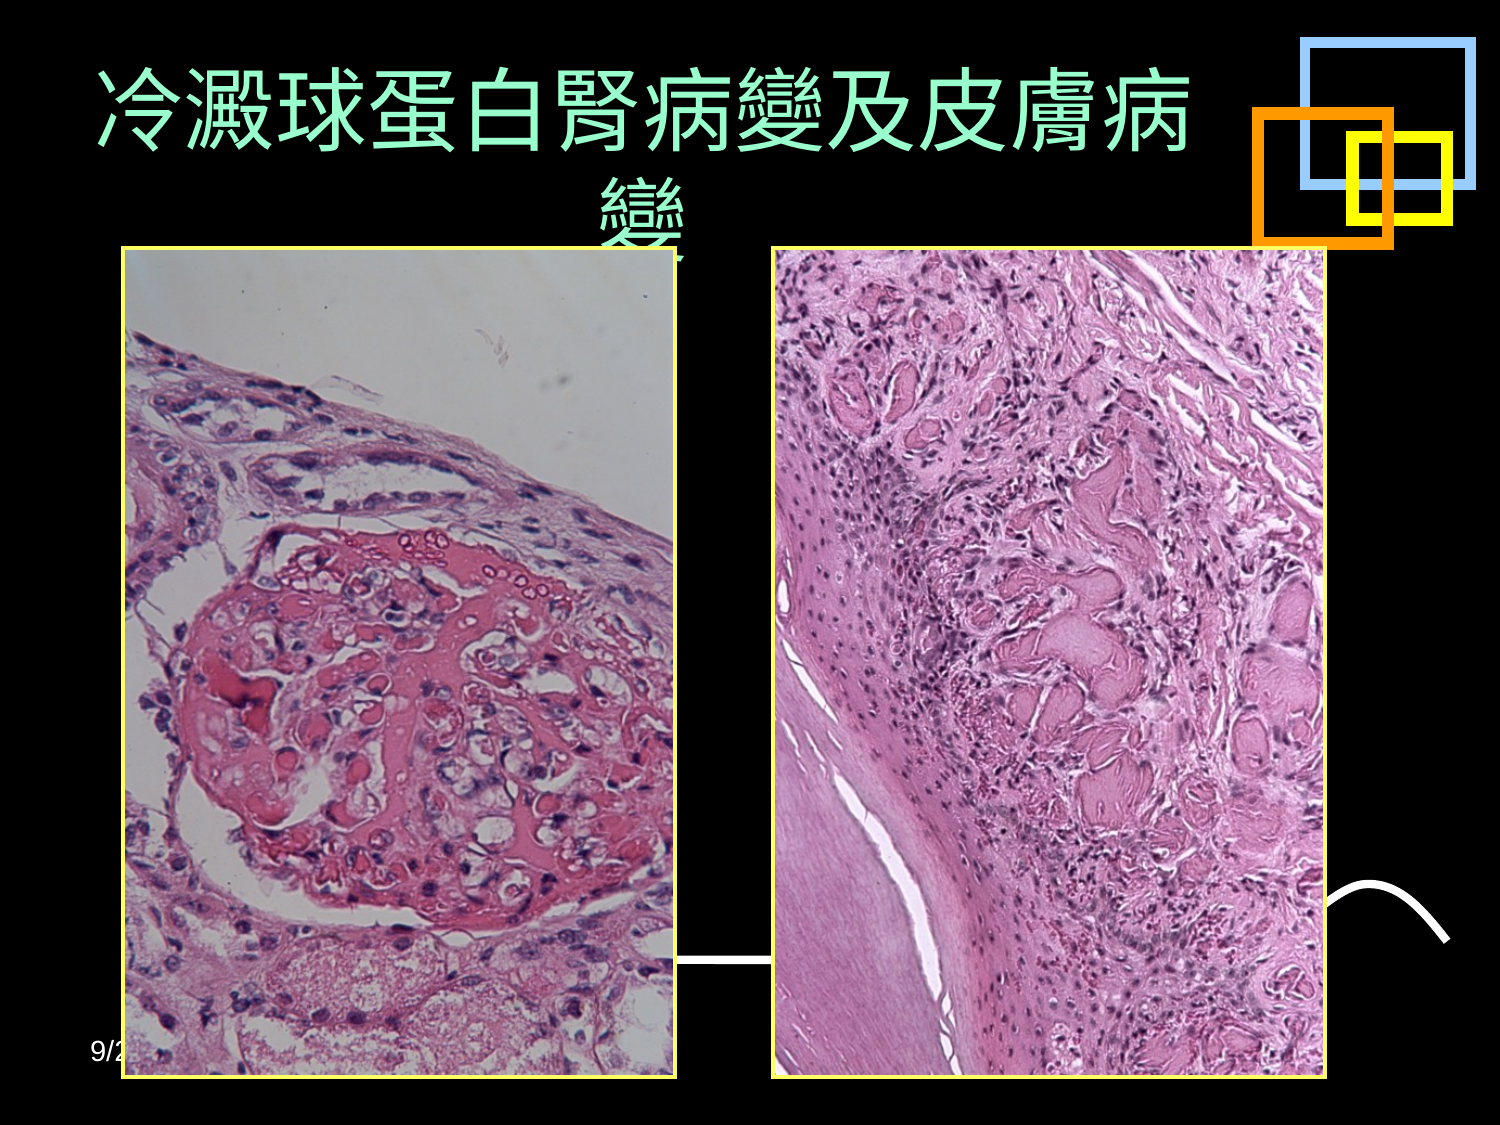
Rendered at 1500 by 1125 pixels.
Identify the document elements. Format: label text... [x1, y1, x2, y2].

picture [125, 249, 673, 1075]
title 冷澱球蛋白腎病變及皮膚病變 [75, 45, 1211, 233]
picture [774, 249, 1323, 1075]
text_box [75, 1024, 426, 1103]
text_box [1074, 1024, 1426, 1103]
